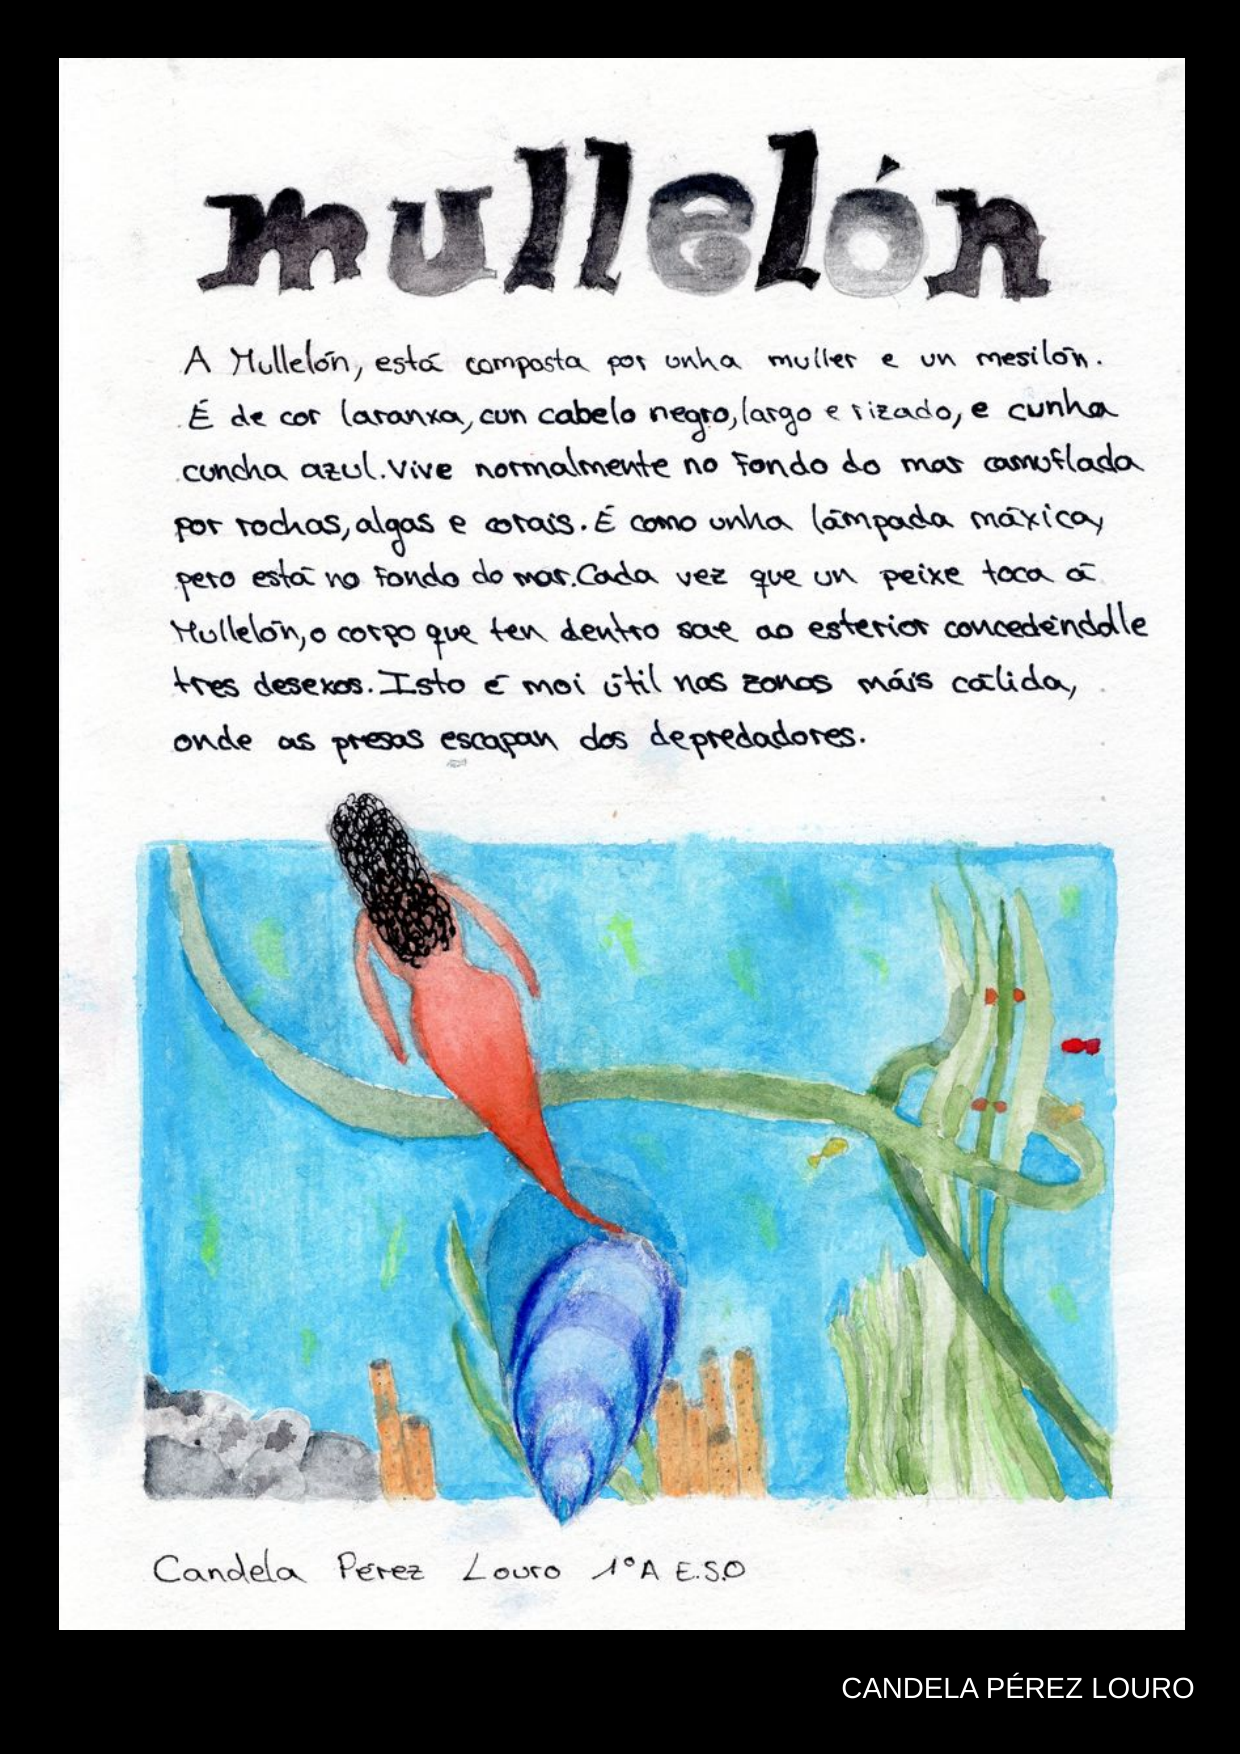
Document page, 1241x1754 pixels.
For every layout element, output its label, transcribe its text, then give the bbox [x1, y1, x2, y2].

text_box CANDELA PÉREZ LOURO [826, 1665, 1211, 1725]
picture [59, 58, 1185, 1630]
